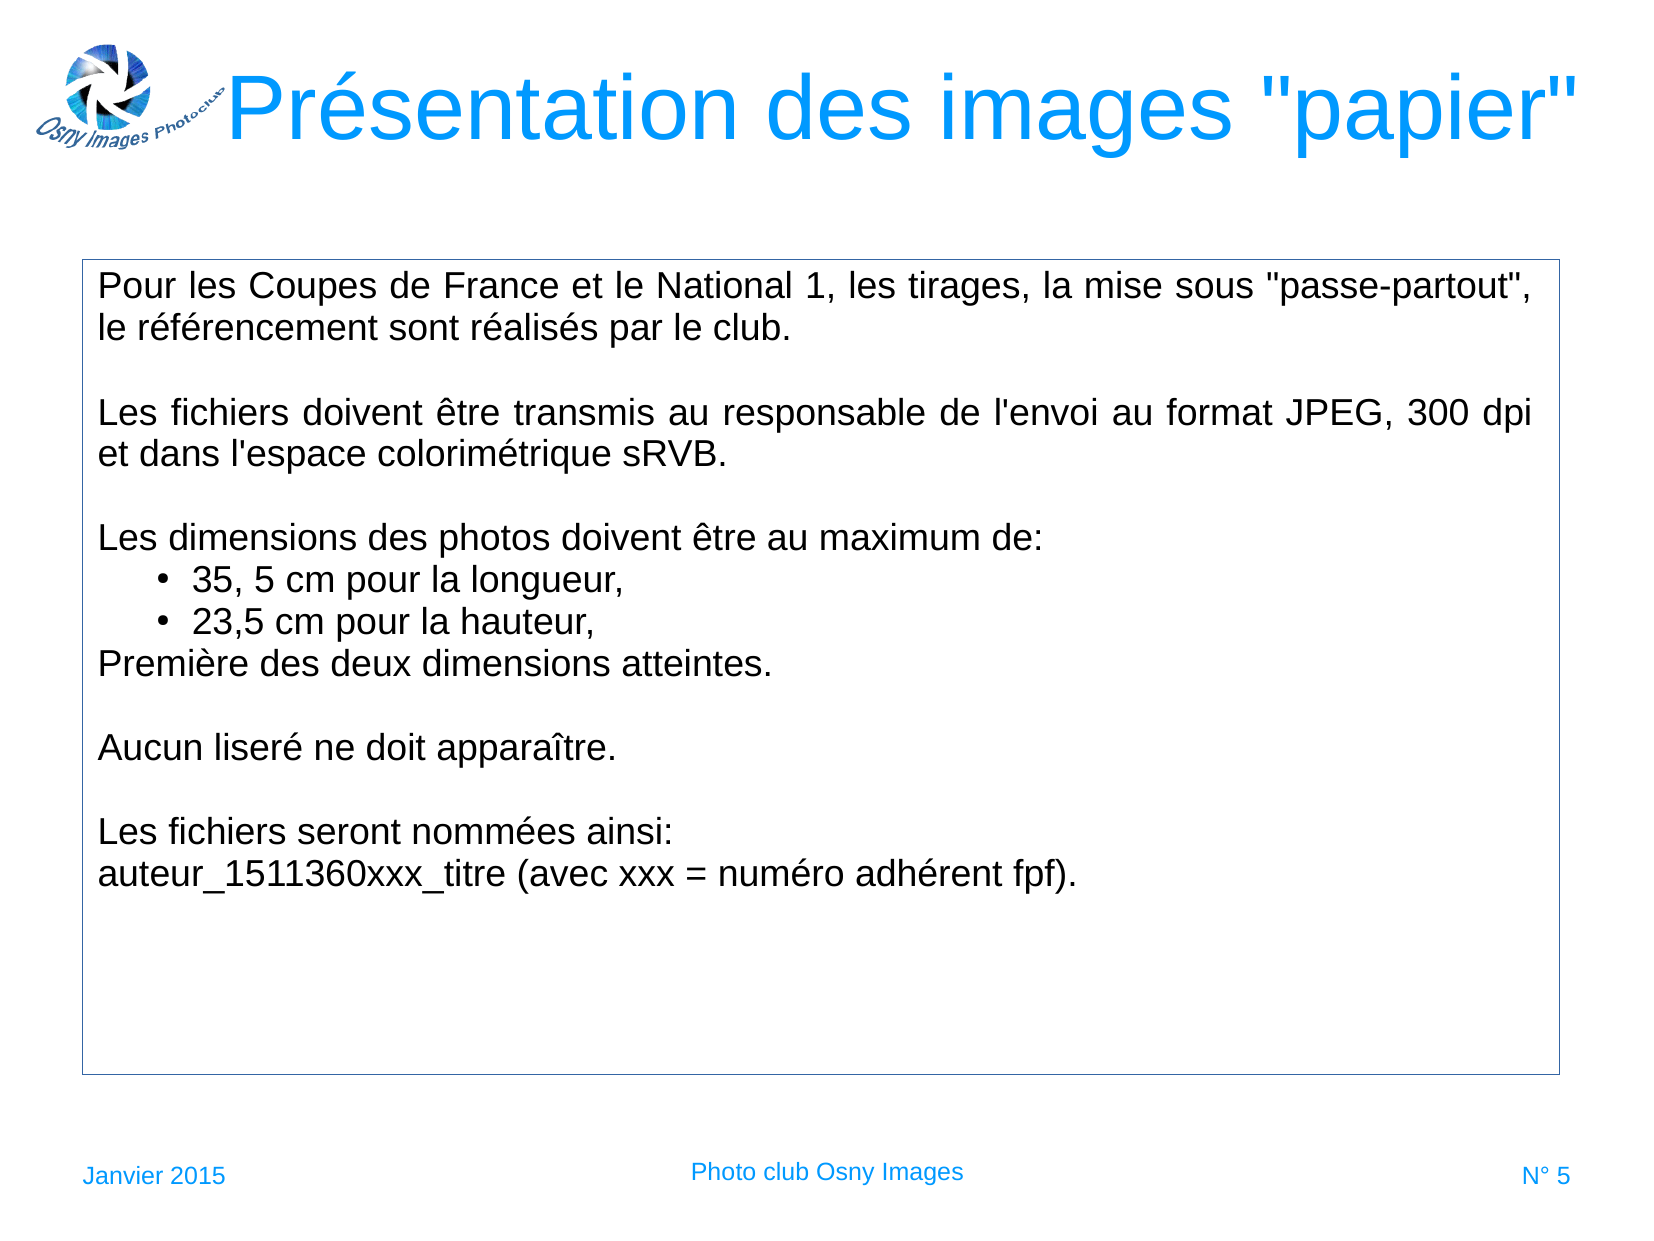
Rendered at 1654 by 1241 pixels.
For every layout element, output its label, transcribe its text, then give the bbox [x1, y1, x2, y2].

picture [11, 11, 258, 163]
text_box Pour les Coupes de France et le National 1, les tirages, la mise sous "passe-partout", le référencement sont réalisés par le club. Les fichiers doivent être transmis au responsable de l'envoi au format JPEG, 300 dpi et dans l'espace colorimétrique sRVB. Les dimensions des photos doivent être au maximum de: 35, 5 cm pour la longueur, 23,5 cm pour la hauteur, Première des deux dimensions atteintes. Aucun liseré ne doit apparaître. Les fichiers seront nommées ainsi: auteur_1511360xxx_titre (avec xxx = numéro adhérent fpf). [82, 257, 1548, 1029]
title Présentation des images "papier" [159, 37, 1648, 178]
